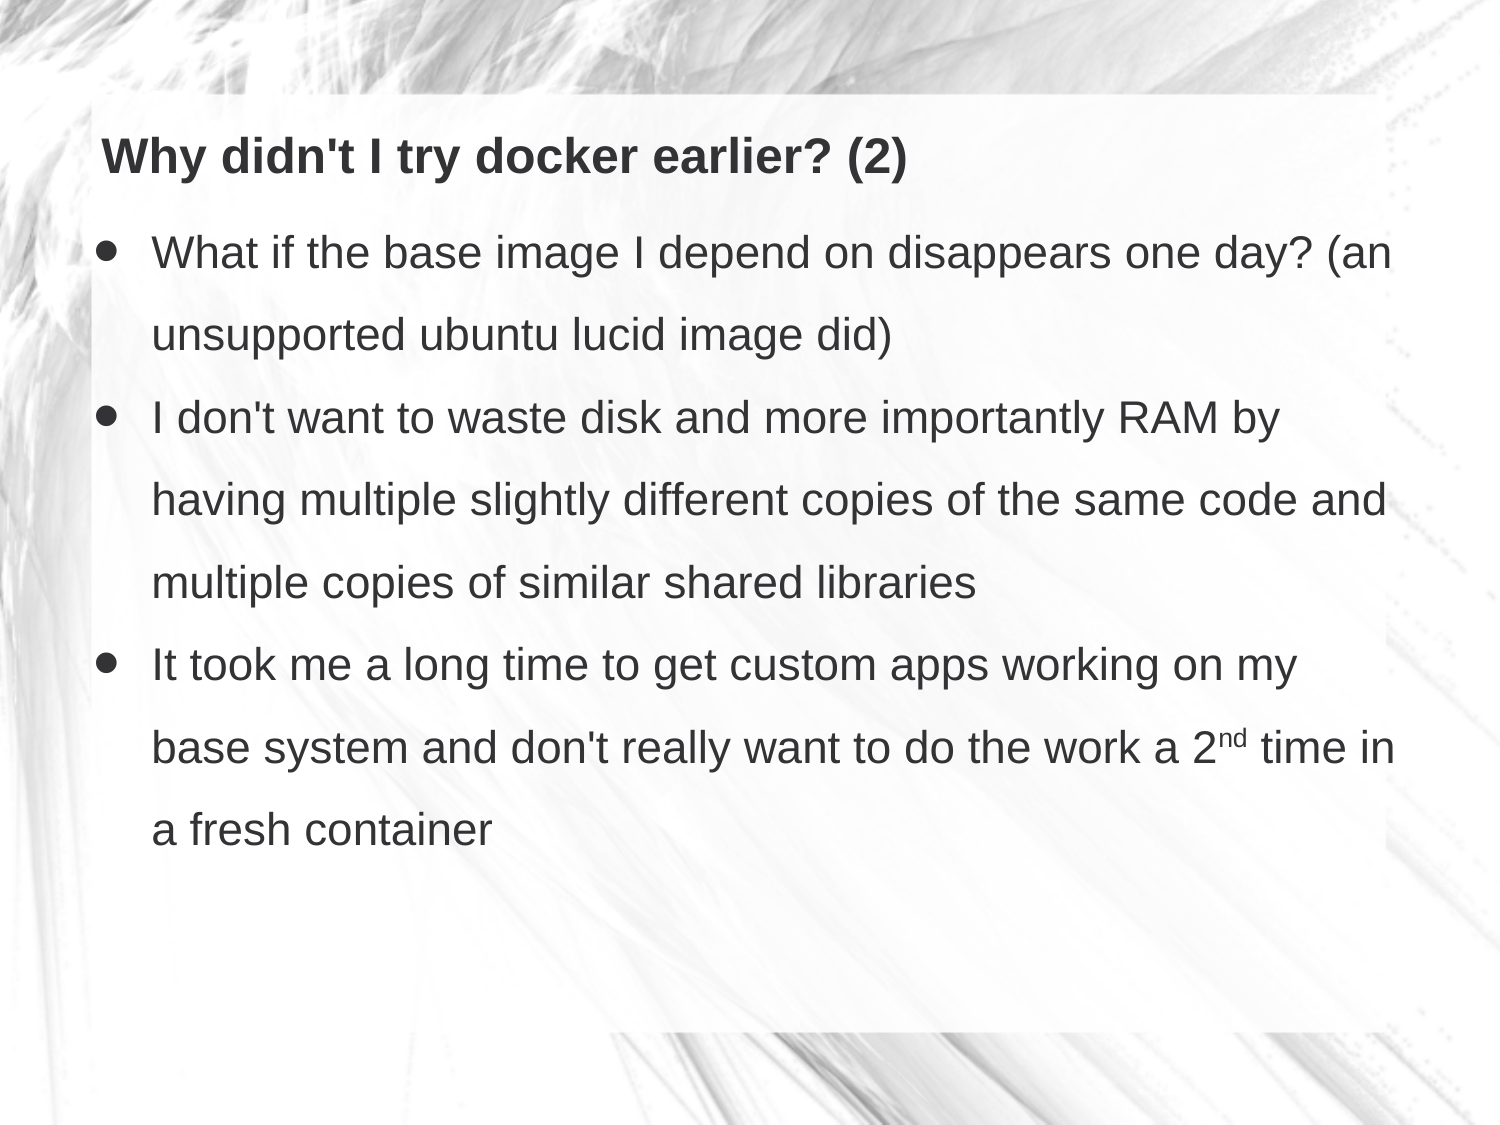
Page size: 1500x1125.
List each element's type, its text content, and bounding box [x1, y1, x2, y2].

title Why didn't I try docker earlier? (2) [61, 108, 1412, 180]
list What if the base image I depend on disappears one day? (an unsupported ubuntu lucid image did) I don't want to waste disk and more importantly RAM by having multiple slightly different copies of the same code and multiple copies of similar shared libraries It took me a long time to get custom apps working on my base system and don't really want to do the work a 2nd time in a fresh container [61, 180, 1412, 931]
picture [0, 0, 1500, 1125]
